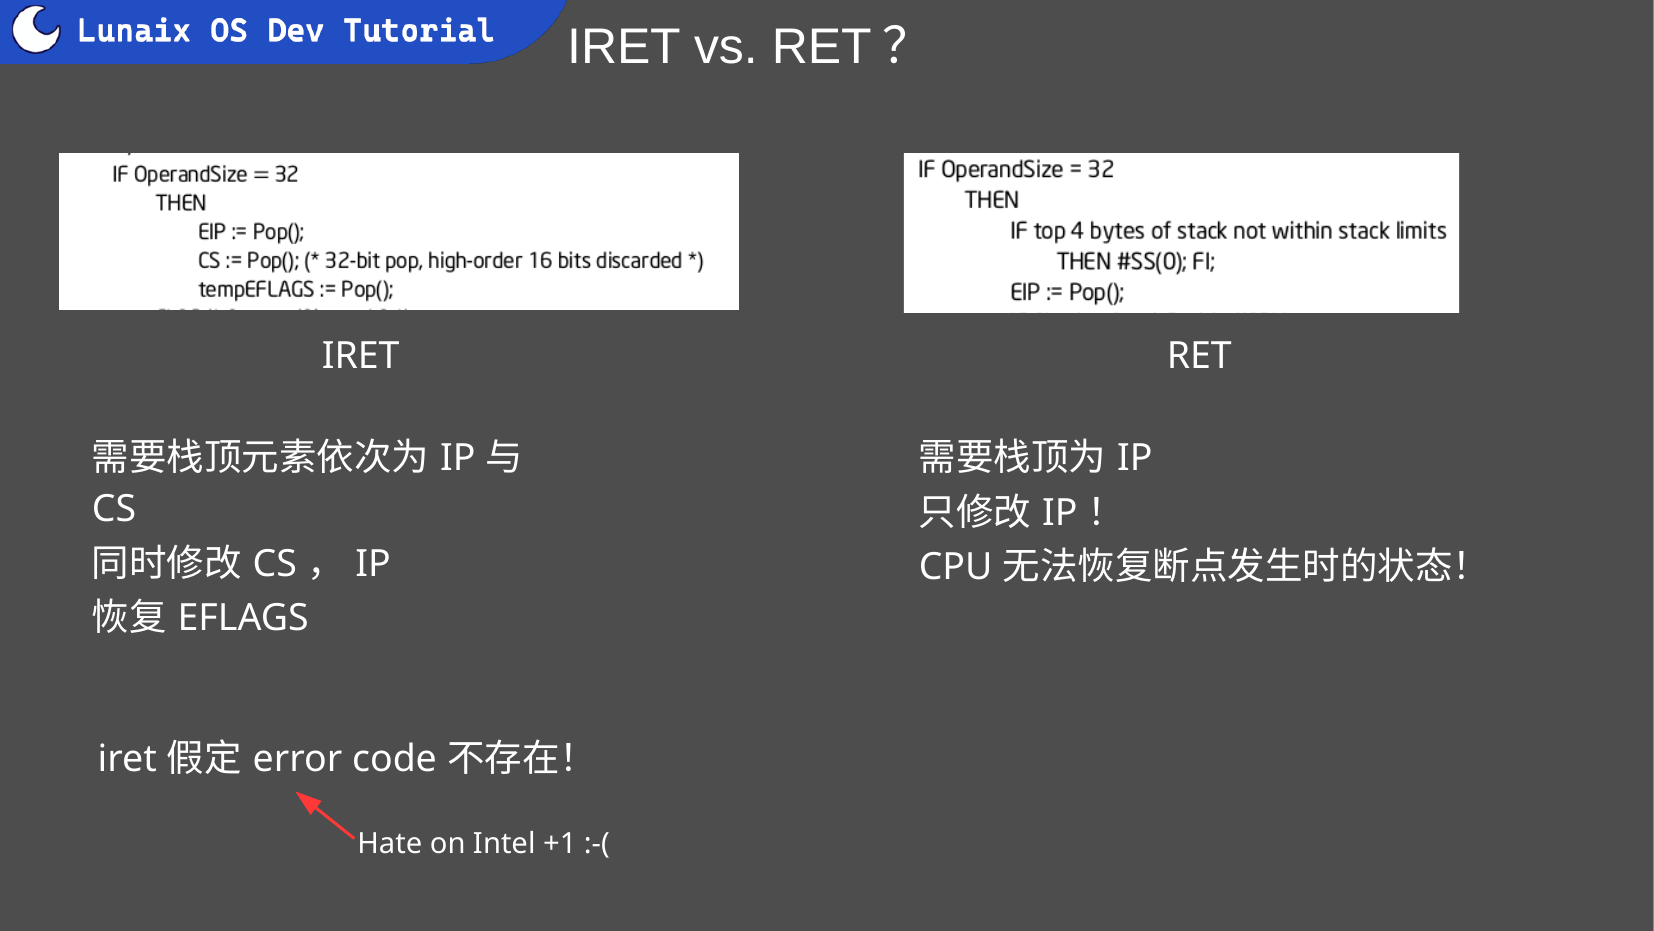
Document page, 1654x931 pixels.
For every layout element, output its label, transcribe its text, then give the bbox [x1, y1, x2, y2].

text_box RET [1010, 321, 1389, 378]
text_box Hate on Intel +1 :-( [342, 814, 686, 872]
text_box 需要栈顶为IP 只修改IP！ CPU无法恢复断点发生时的状态！ [903, 419, 1530, 598]
picture [0, 0, 1654, 931]
text_box iret假定error code不存在！ [82, 720, 686, 790]
title IRET vs. RET？ [566, 0, 1654, 83]
text_box IRET [171, 321, 550, 378]
text_box 需要栈顶元素依次为IP与CS 同时修改CS，IP 恢复EFLAGS [77, 419, 586, 640]
